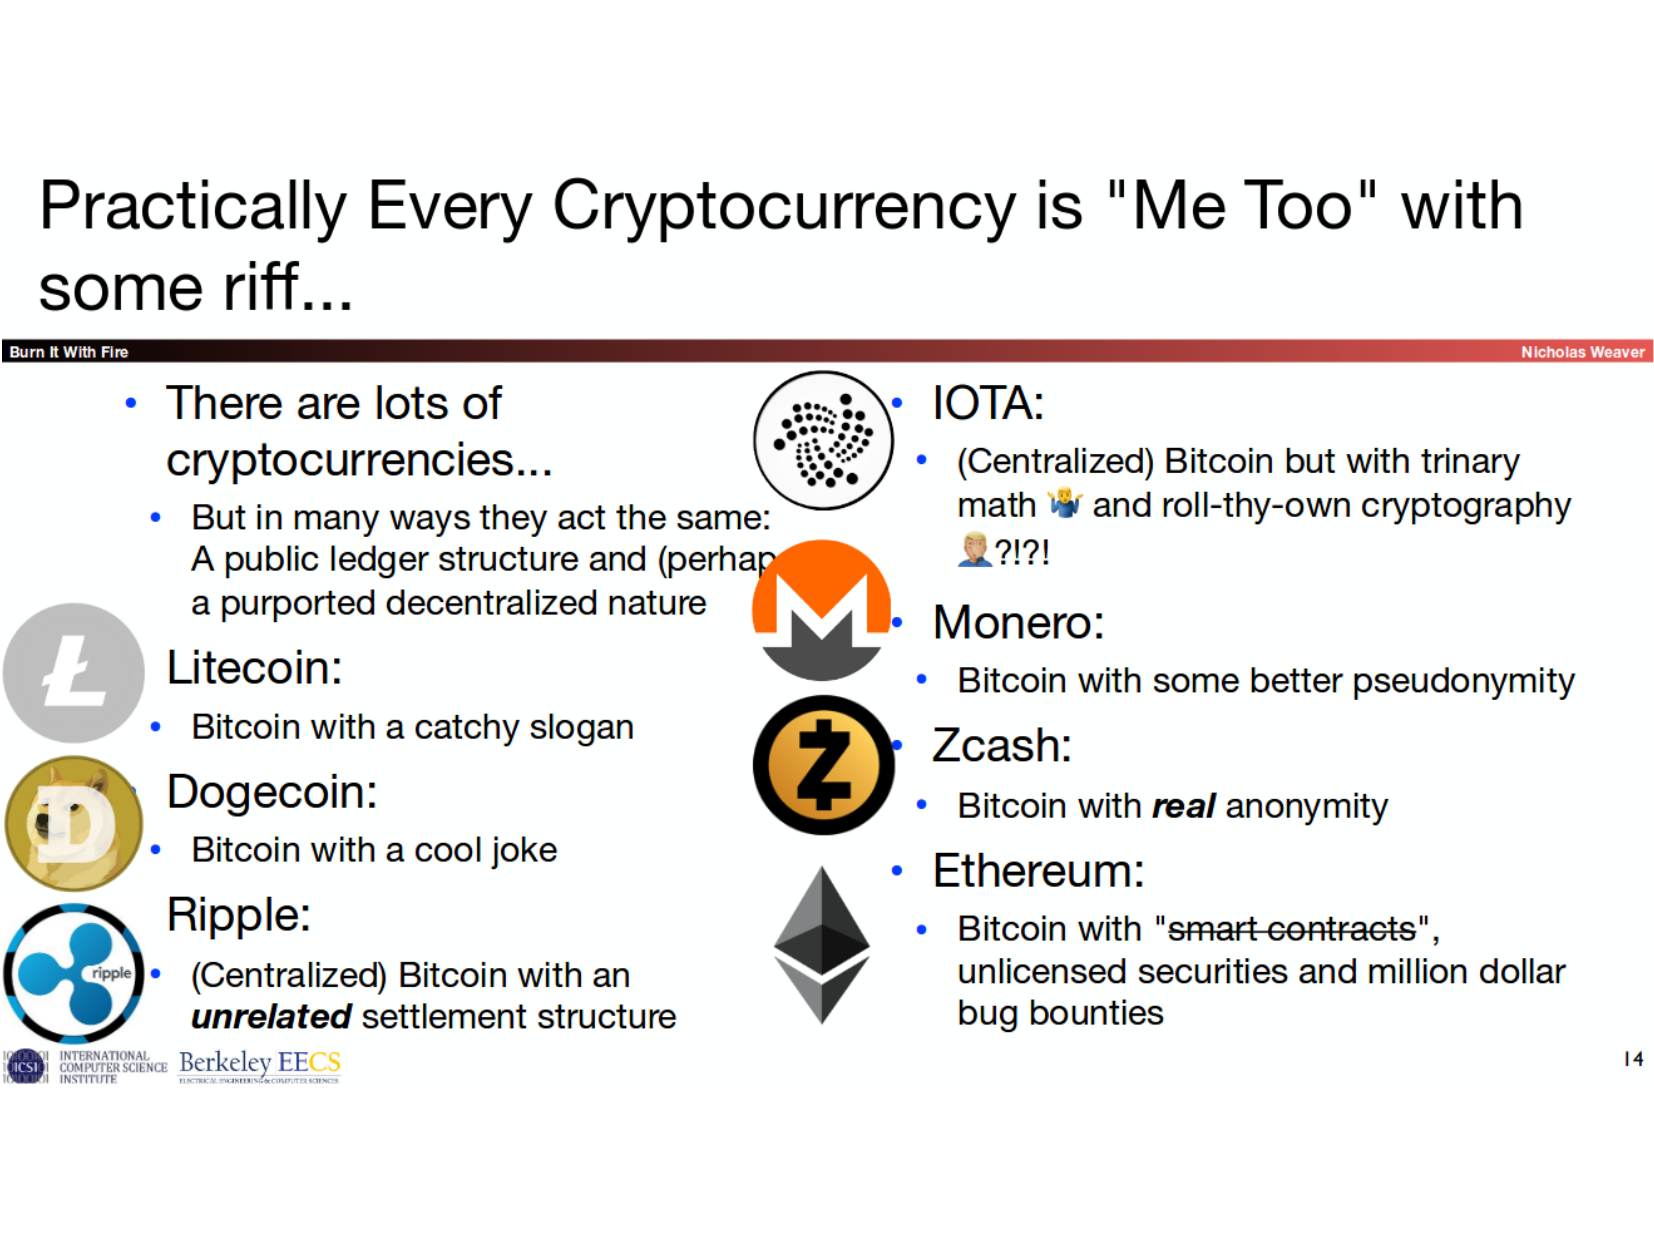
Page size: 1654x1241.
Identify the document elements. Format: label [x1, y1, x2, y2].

picture [2, 137, 1654, 1105]
